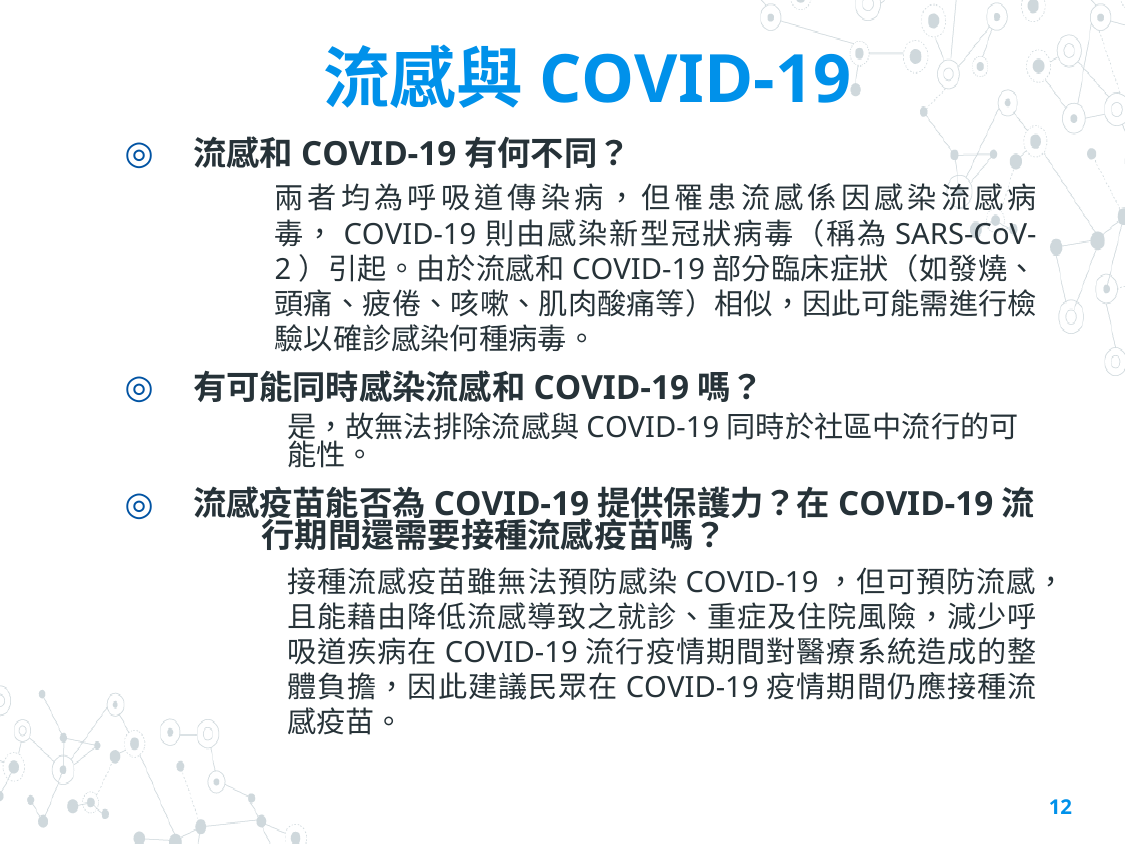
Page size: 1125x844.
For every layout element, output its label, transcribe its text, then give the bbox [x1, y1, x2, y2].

text_box 12 [1033, 779, 1102, 844]
title 流感與COVID-19 [108, 20, 1067, 104]
list 流感和COVID-19有何不同？ 兩者均為呼吸道傳染病，但罹患流感係因感染流感病毒，COVID-19則由感染新型冠狀病毒（稱為SARS-CoV-2）引起。由於流感和COVID-19部分臨床症狀（如發燒、頭痛、疲倦、咳嗽、肌肉酸痛等）相似，因此可能需進行檢驗以確診感染何種病毒。 有可能同時感染流感和COVID-19嗎？ 是，故無法排除流感與COVID-19同時於社區中流行的可能性。 流感疫苗能否為COVID-19提供保護力？在COVID-19流行期間還需要接種流感疫苗嗎？ 接種流感疫苗雖無法預防感染COVID-19，但可預防流感，且能藉由降低流感導致之就診、重症及住院風險，減少呼吸道疾病在COVID-19流行疫情期間對醫療系統造成的整體負擔，因此建議民眾在COVID-19疫情期間仍應接種流感疫苗。 [96, 124, 1052, 805]
